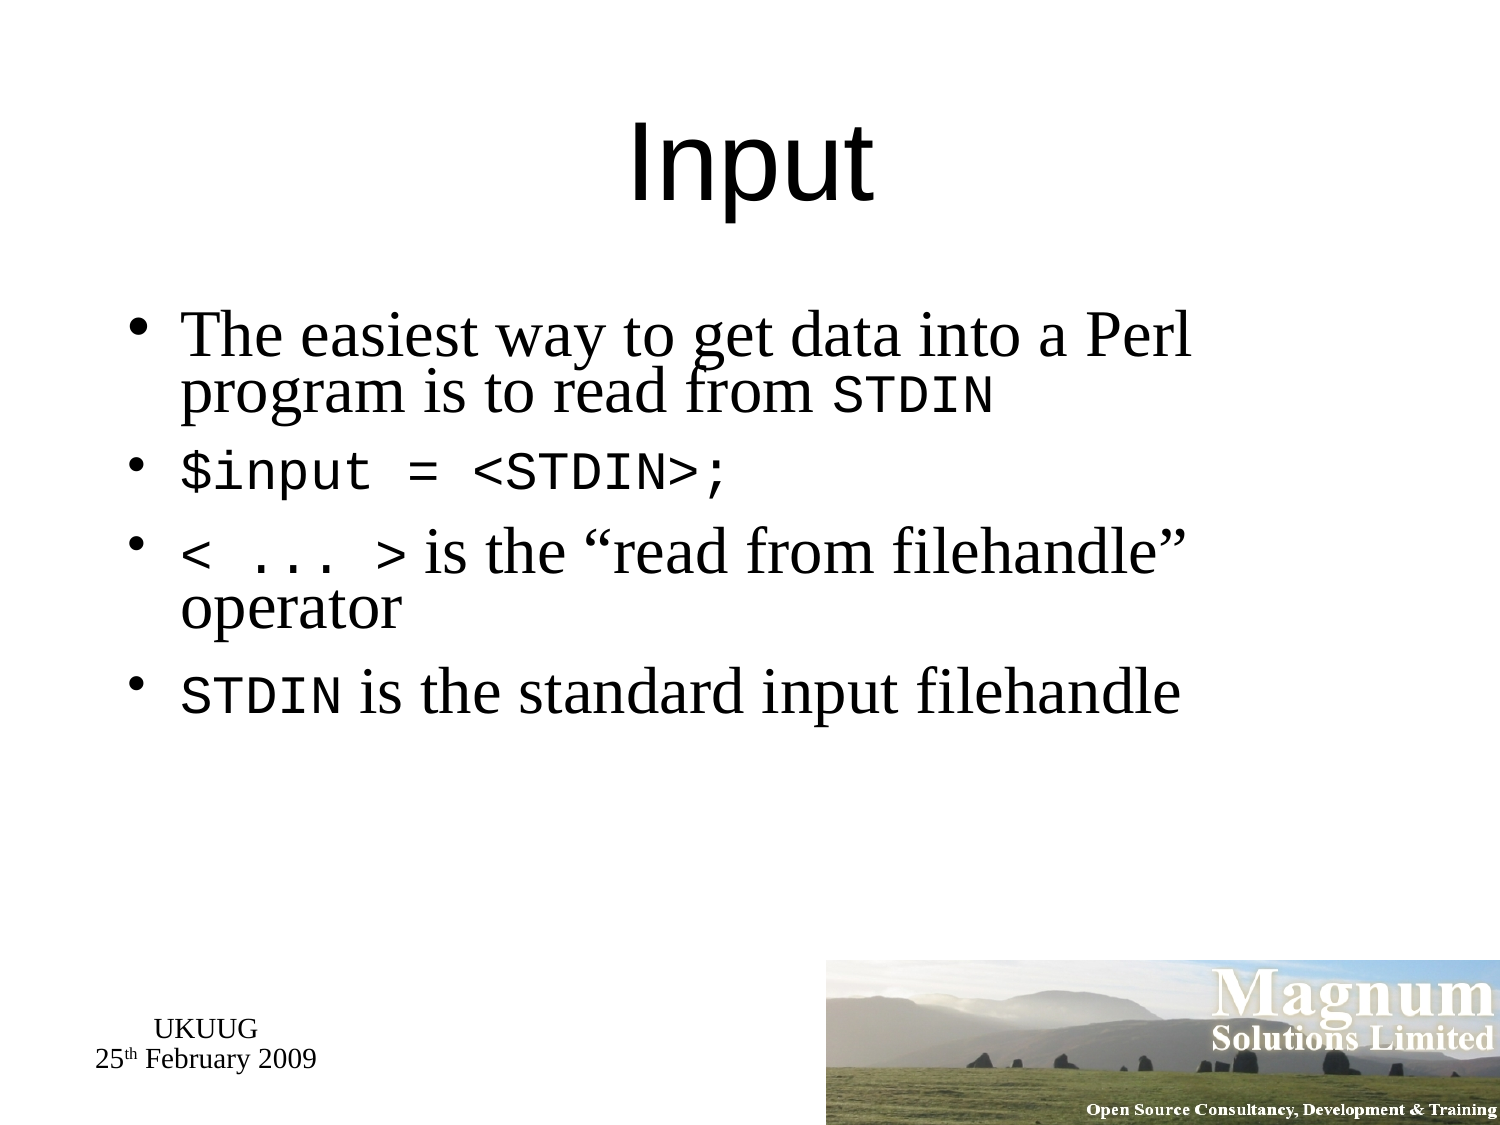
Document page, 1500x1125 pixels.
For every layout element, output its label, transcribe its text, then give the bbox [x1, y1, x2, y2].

picture [826, 960, 1500, 1125]
list The easiest way to get data into a Perl program is to read from STDIN $input = <STDIN>; < ... > is the “read from filehandle” operator STDIN is the standard input filehandle [110, 312, 1391, 1006]
title Input [110, 26, 1391, 296]
